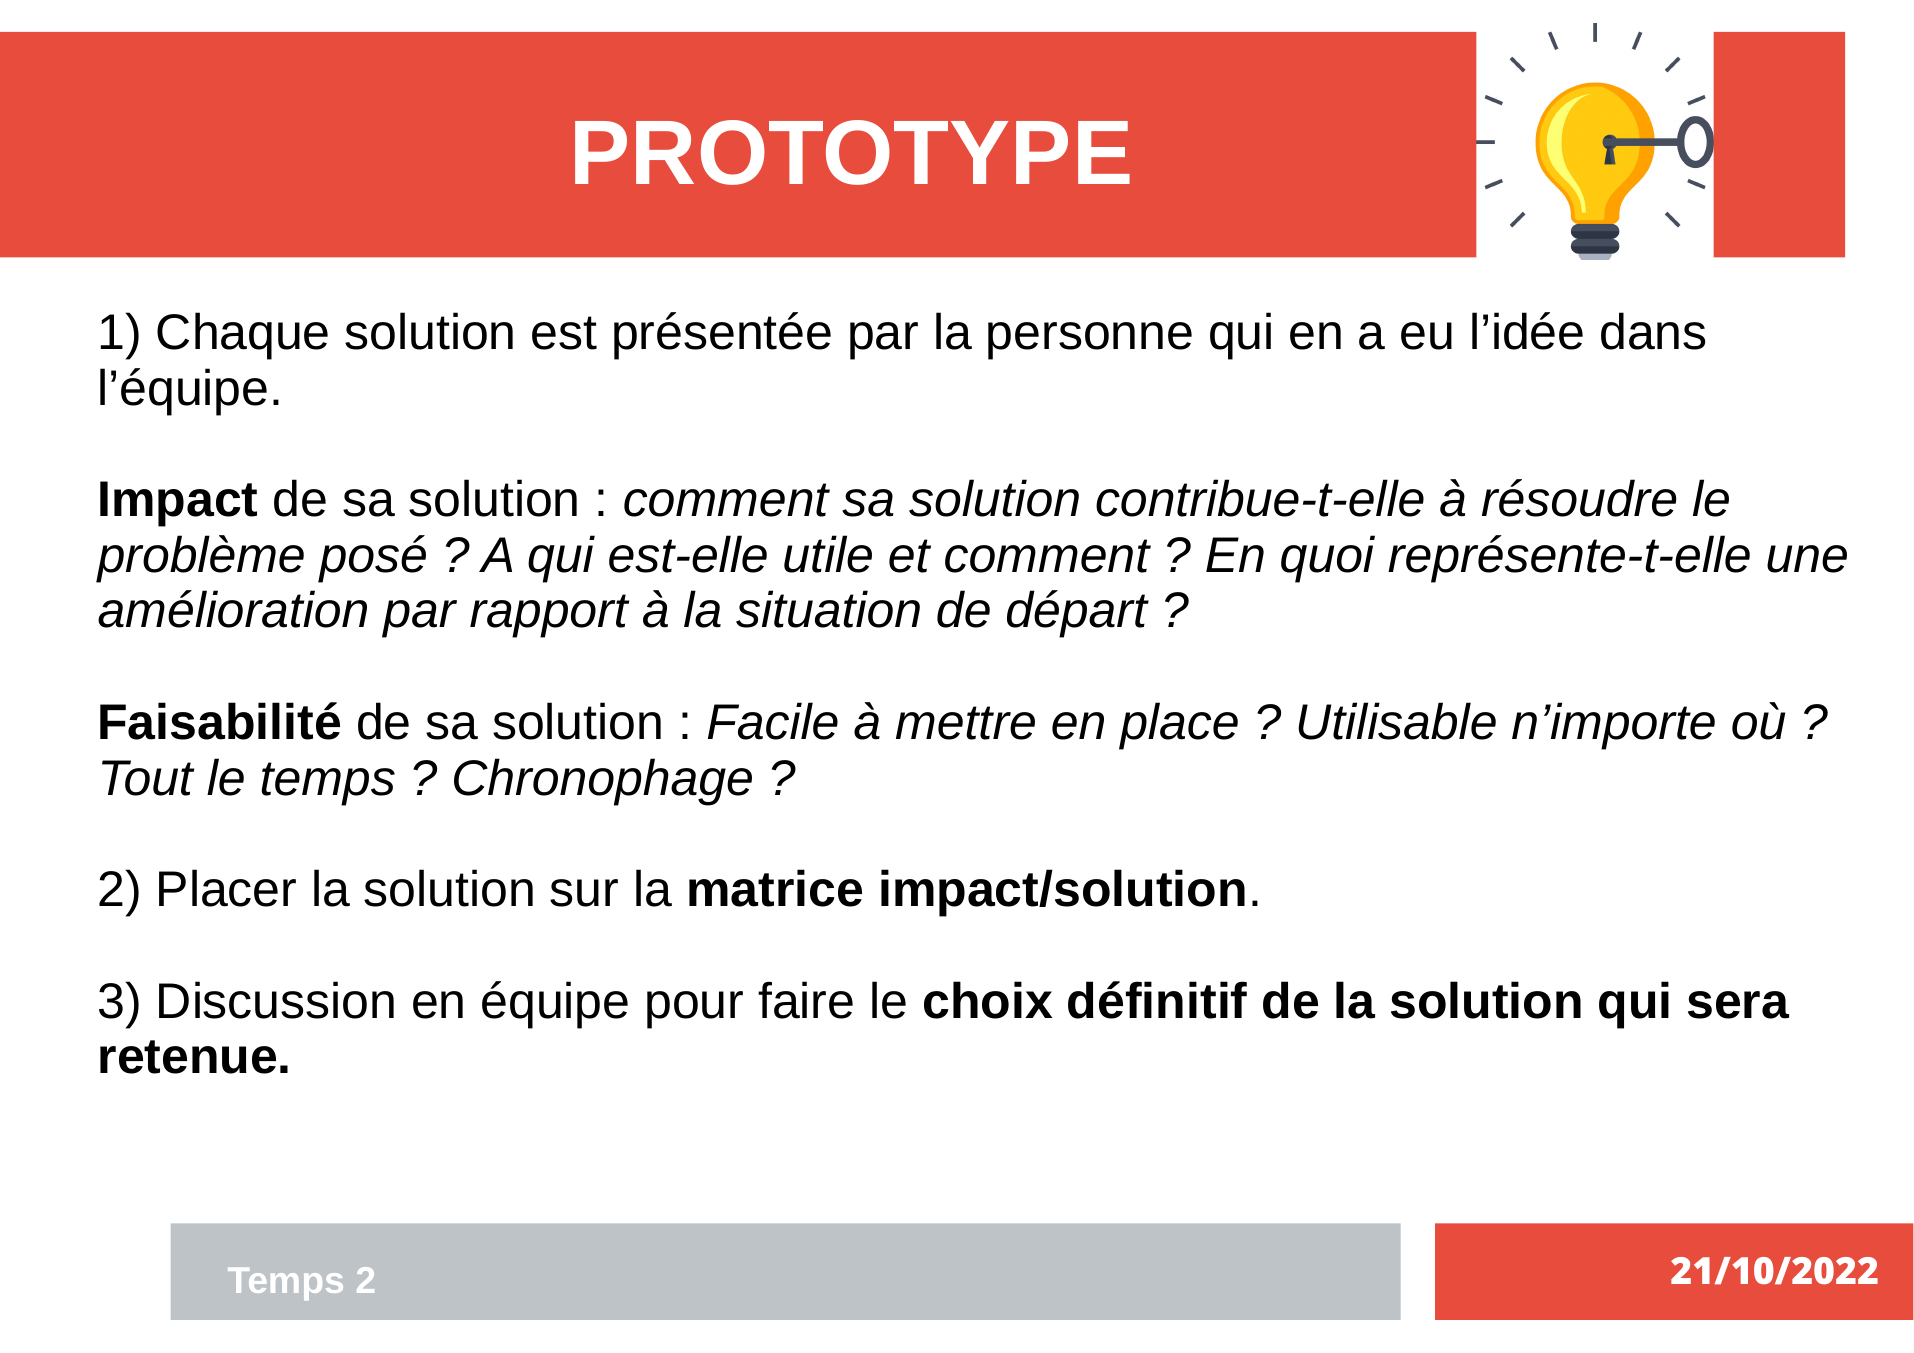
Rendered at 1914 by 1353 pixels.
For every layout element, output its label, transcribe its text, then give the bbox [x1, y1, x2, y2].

text_box PROTOTYPE [555, 94, 1300, 249]
picture [1476, 23, 1714, 260]
text_box Temps 2 [212, 1251, 981, 1309]
text_box 1) Chaque solution est présentée par la personne qui en a eu l’idée dans l’équipe. Impact de sa solution : comment sa solution contribue-t-elle à résoudre le problème posé ? A qui est-elle utile et comment ? En quoi représente-t-elle une amélioration par rapport à la situation de départ ? Faisabilité de sa solution : Facile à mettre en place ? Utilisable n’importe où ? Tout le temps ? Chronophage ? 2) Placer la solution sur la matrice impact/solution. 3) Discussion en équipe pour faire le choix définitif de la solution qui sera retenue. [82, 296, 1867, 1134]
